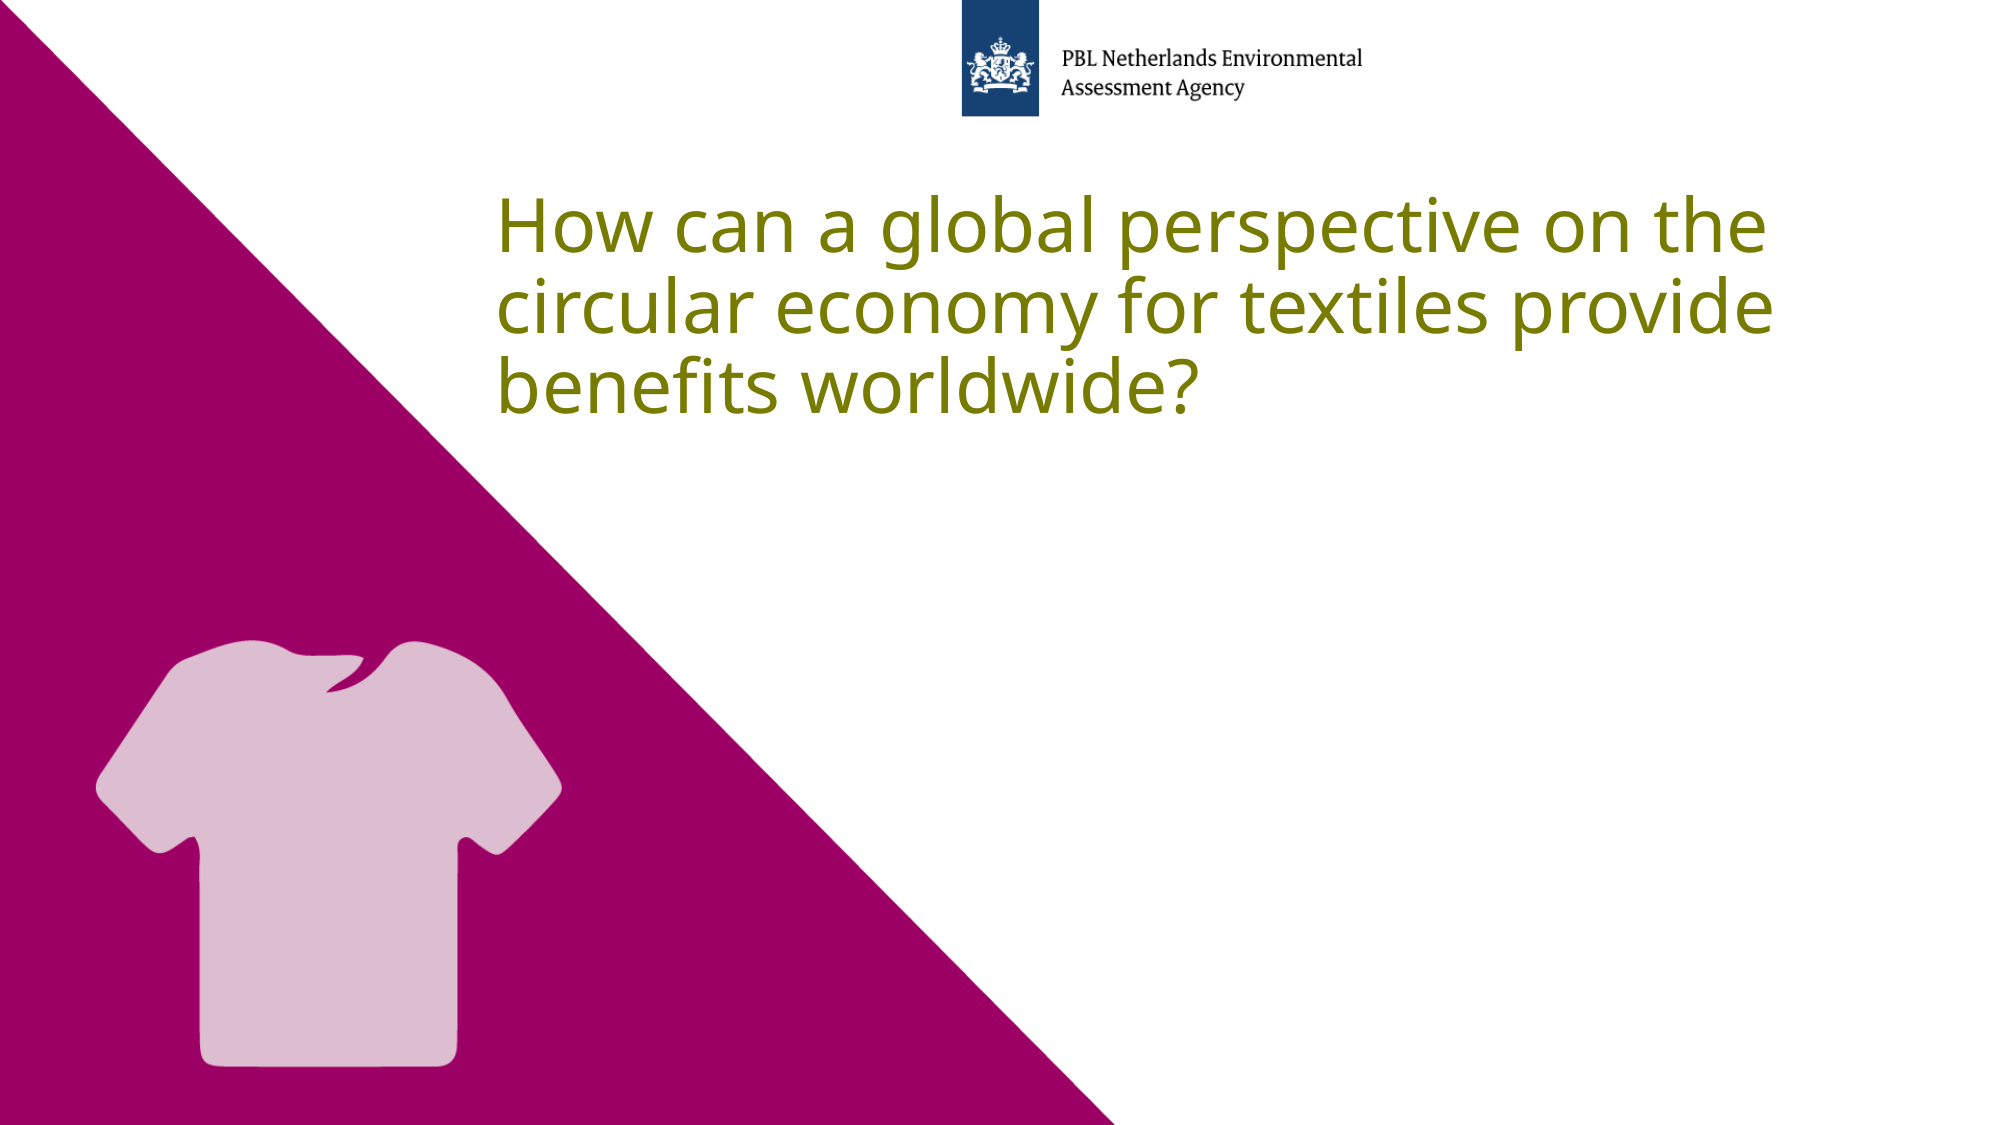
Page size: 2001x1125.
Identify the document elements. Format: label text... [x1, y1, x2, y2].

title How can a global perspective on the circular economy for textiles provide benefits worldwide? [480, 179, 1922, 336]
picture [0, 0, 2000, 1125]
